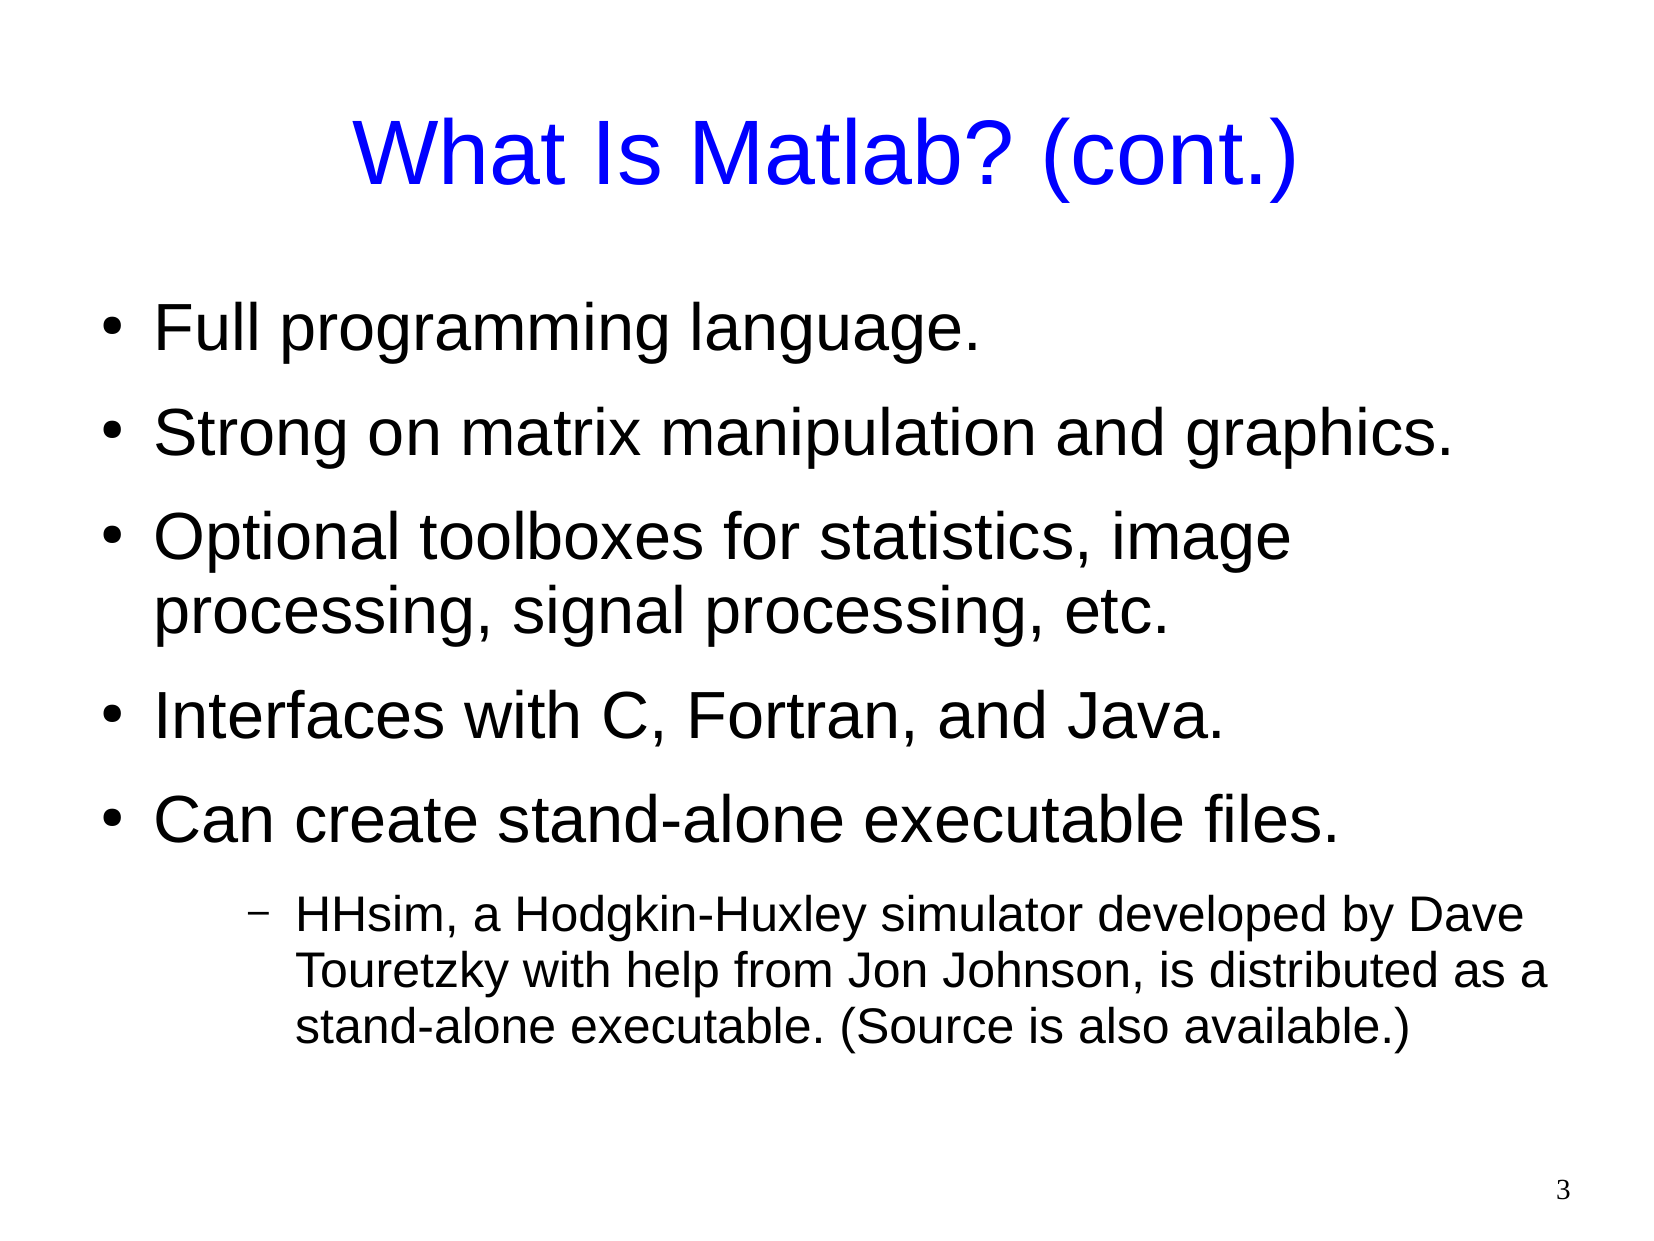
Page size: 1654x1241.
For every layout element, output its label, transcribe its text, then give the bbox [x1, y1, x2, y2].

title What Is Matlab? (cont.) [82, 49, 1571, 257]
list Full programming language. Strong on matrix manipulation and graphics. Optional toolboxes for statistics, image processing, signal processing, etc. Interfaces with C, Fortran, and Java. Can create stand-alone executable files. HHsim, a Hodgkin-Huxley simulator developed by Dave Touretzky with help from Jon Johnson, is distributed as a stand-alone executable. (Source is also available.) [82, 290, 1571, 1109]
